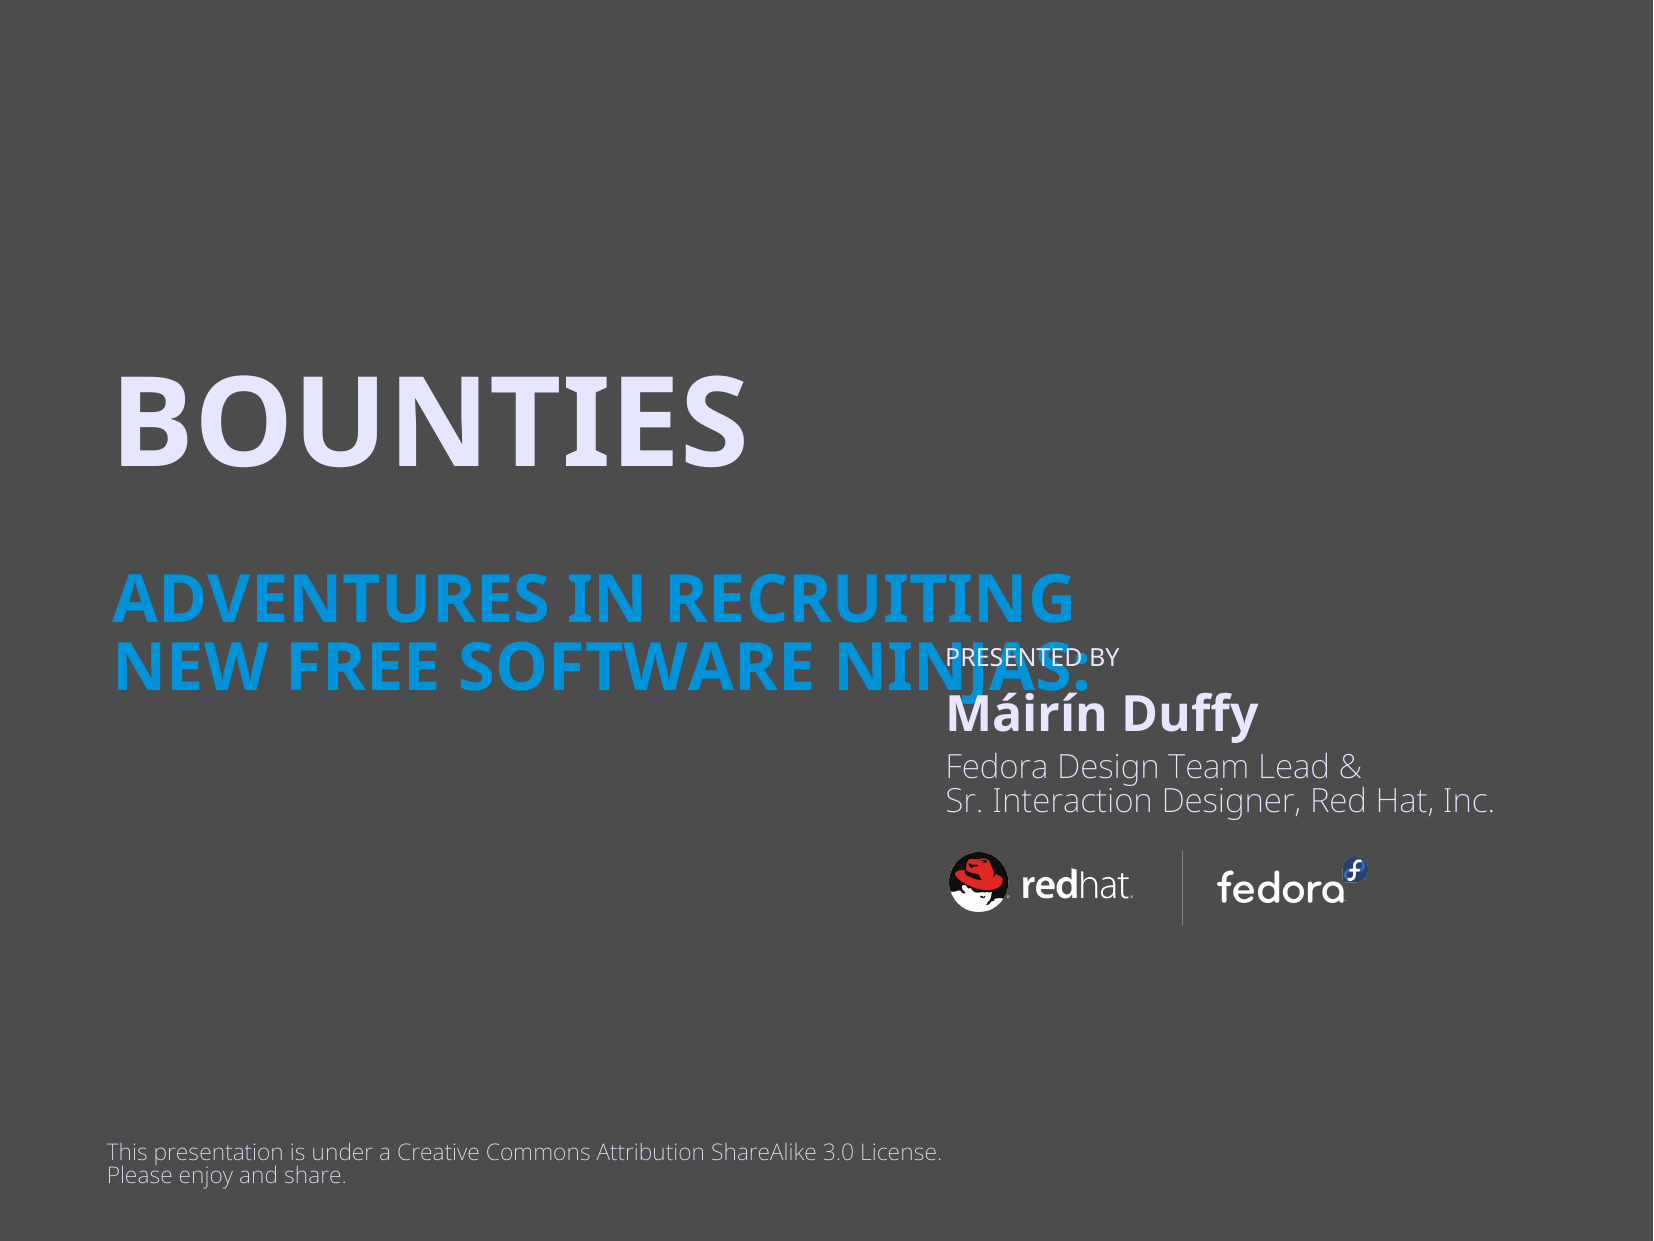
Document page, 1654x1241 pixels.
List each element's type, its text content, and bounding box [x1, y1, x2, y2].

text_box BOUNTIES [110, 335, 1484, 523]
text_box Fedora Design Team Lead & Sr. Interaction Designer, Red Hat, Inc. [945, 741, 1553, 829]
text_box PRESENTED BY [945, 621, 1159, 678]
picture [1217, 856, 1368, 903]
subtitle ADVENTURES IN RECRUITING NEW FREE SOFTWARE NINJAS: [112, 27, 1525, 1082]
text_box This presentation is under a Creative Commons Attribution ShareAlike 3.0 License. Please enjoy and share. [106, 1134, 1653, 1195]
picture [949, 852, 1133, 912]
text_box Máirín Duffy [945, 678, 1396, 754]
